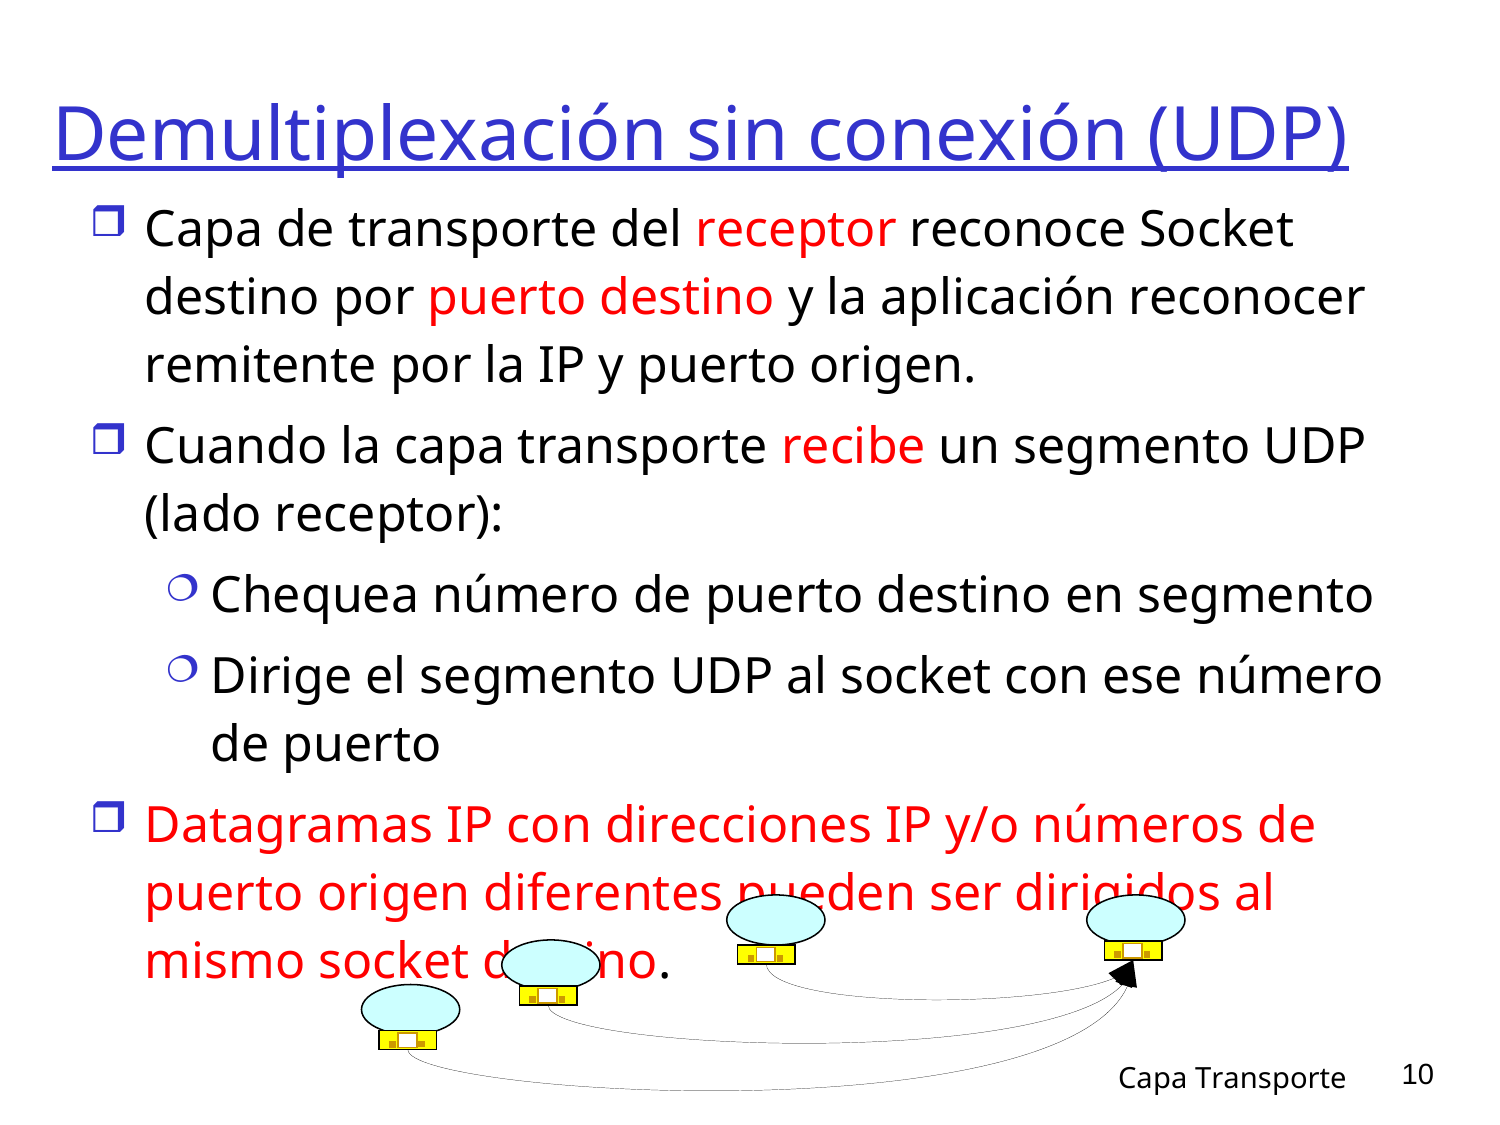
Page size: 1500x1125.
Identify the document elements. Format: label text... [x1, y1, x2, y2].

text_box [361, 984, 460, 1050]
list Capa de transporte del receptor reconoce Socket destino por puerto destino y la aplicación reconocer remitente por la IP y puerto origen. Cuando la capa transporte recibe un segmento UDP (lado receptor): Chequea número de puerto destino en segmento Dirige el segmento UDP al socket con ese número de puerto Datagramas IP con direcciones IP y/o números de puerto origen diferentes pueden ser dirigidos al mismo socket destino. [75, 184, 1426, 980]
text_box [1086, 894, 1186, 960]
title Demultiplexación sin conexión (UDP)‏ [37, 37, 1463, 225]
text_box [726, 894, 826, 964]
text_box [501, 939, 601, 1005]
